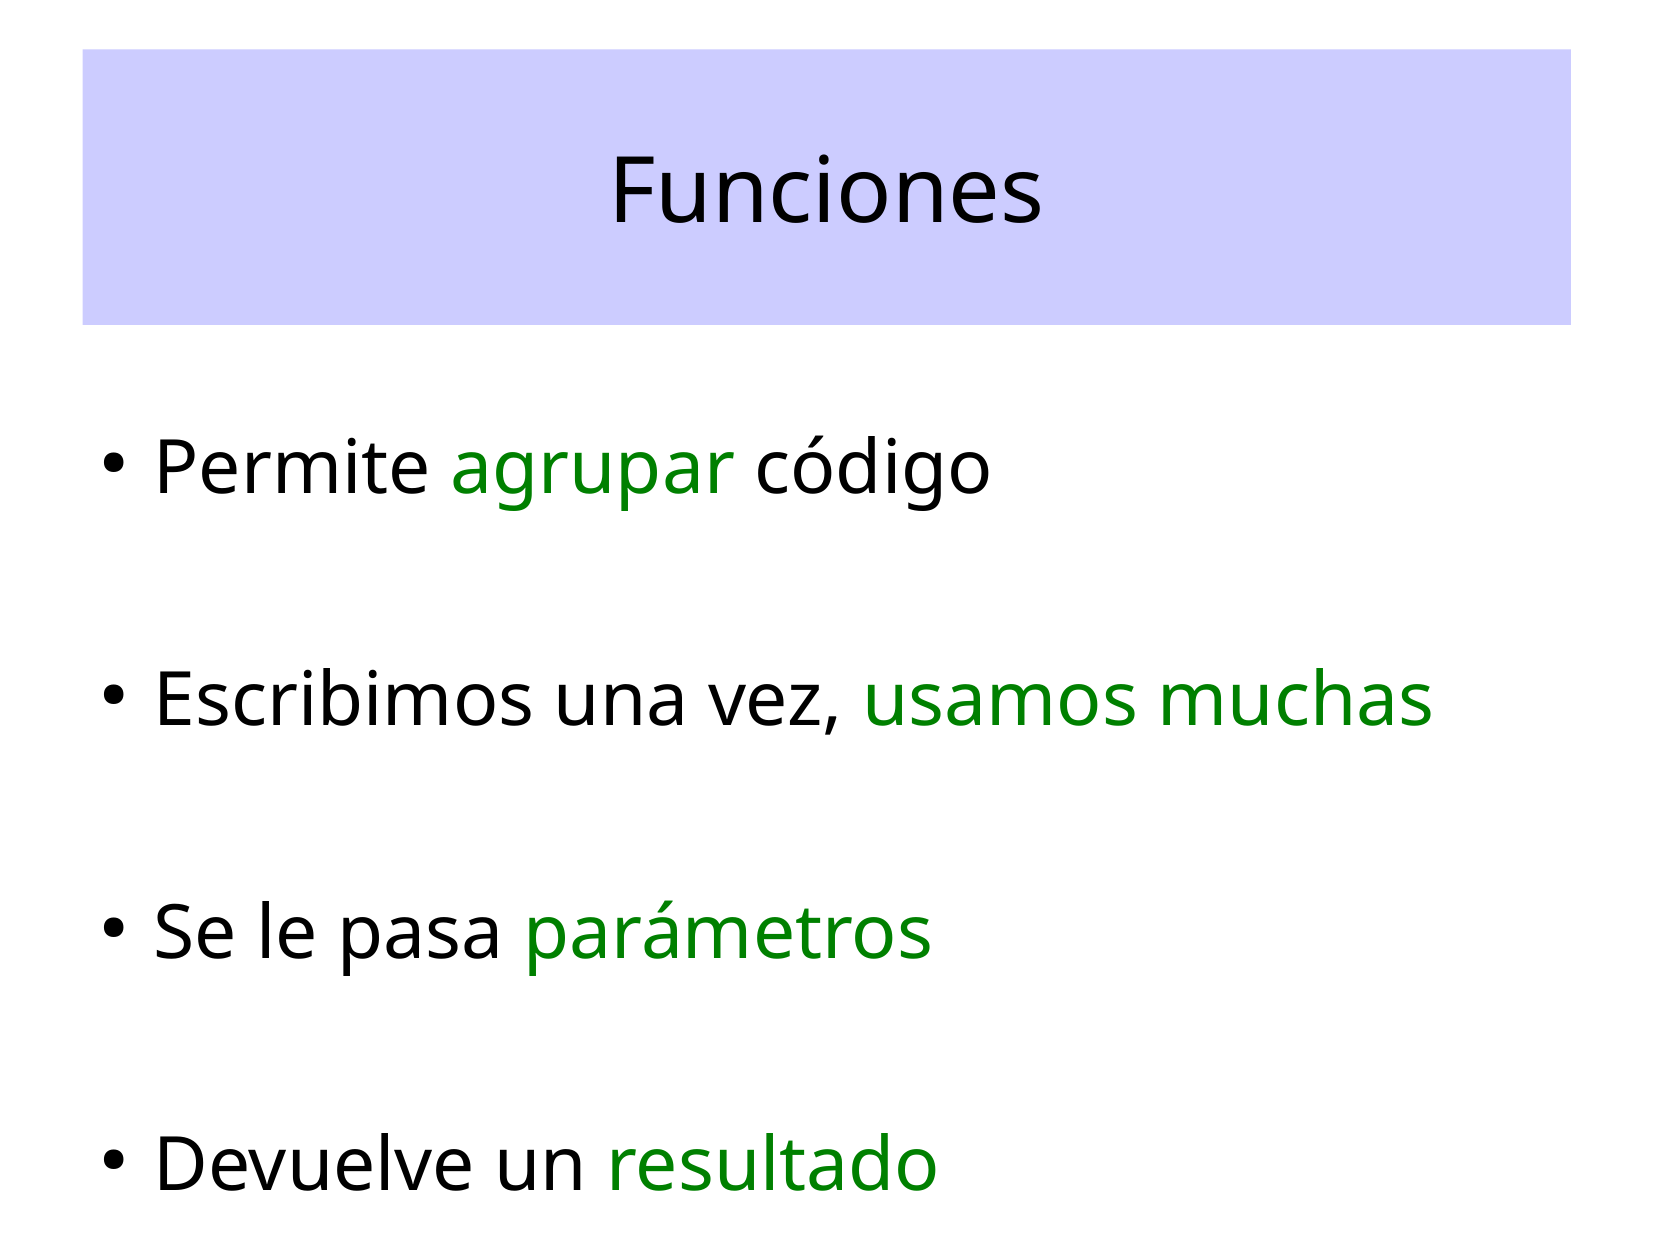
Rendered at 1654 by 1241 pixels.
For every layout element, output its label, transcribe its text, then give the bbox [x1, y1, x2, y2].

list Permite agrupar código Escribimos una vez, usamos muchas Se le pasa parámetros Devuelve un resultado [82, 413, 1571, 1232]
title Funciones [82, 56, 1571, 318]
